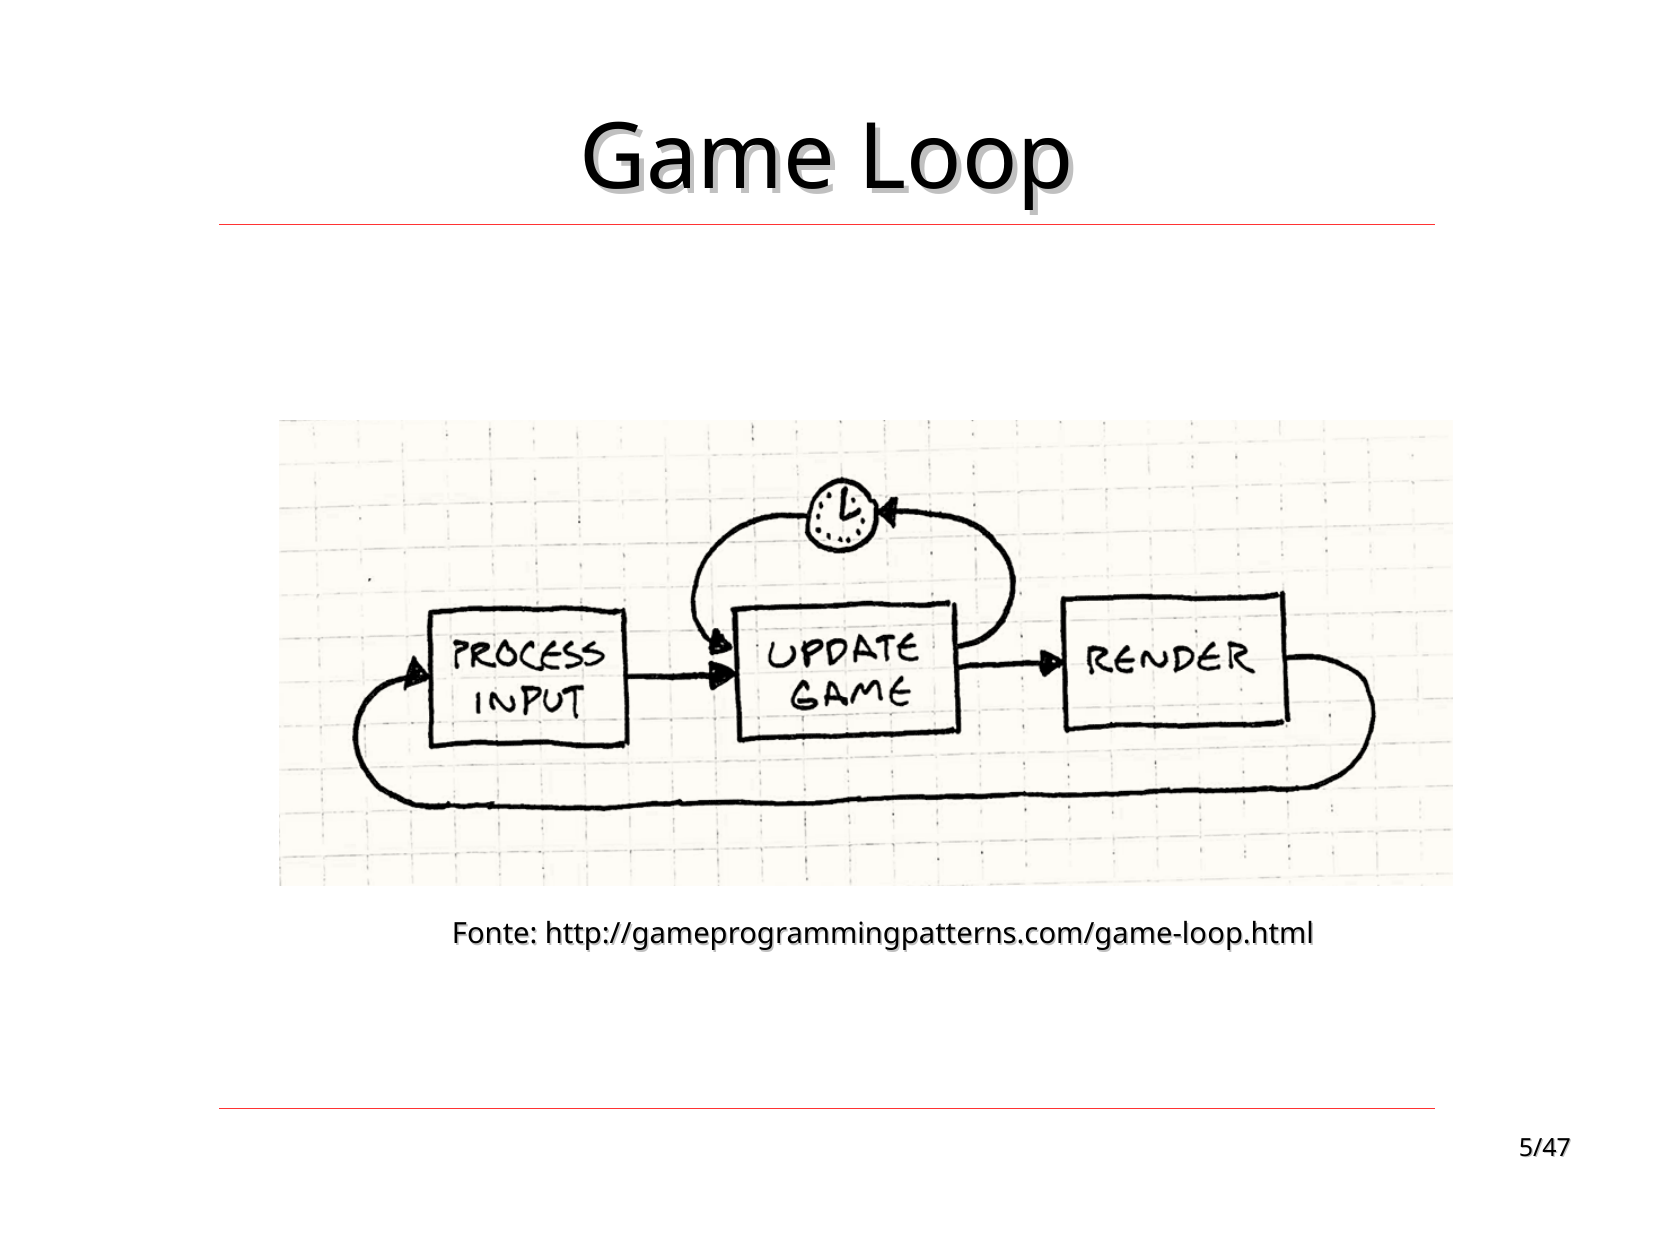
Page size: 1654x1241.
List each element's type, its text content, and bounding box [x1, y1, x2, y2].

title Game Loop [82, 49, 1571, 257]
text_box Fonte: http://gameprogrammingpatterns.com/game-loop.html [437, 905, 1300, 958]
picture [279, 420, 1453, 886]
